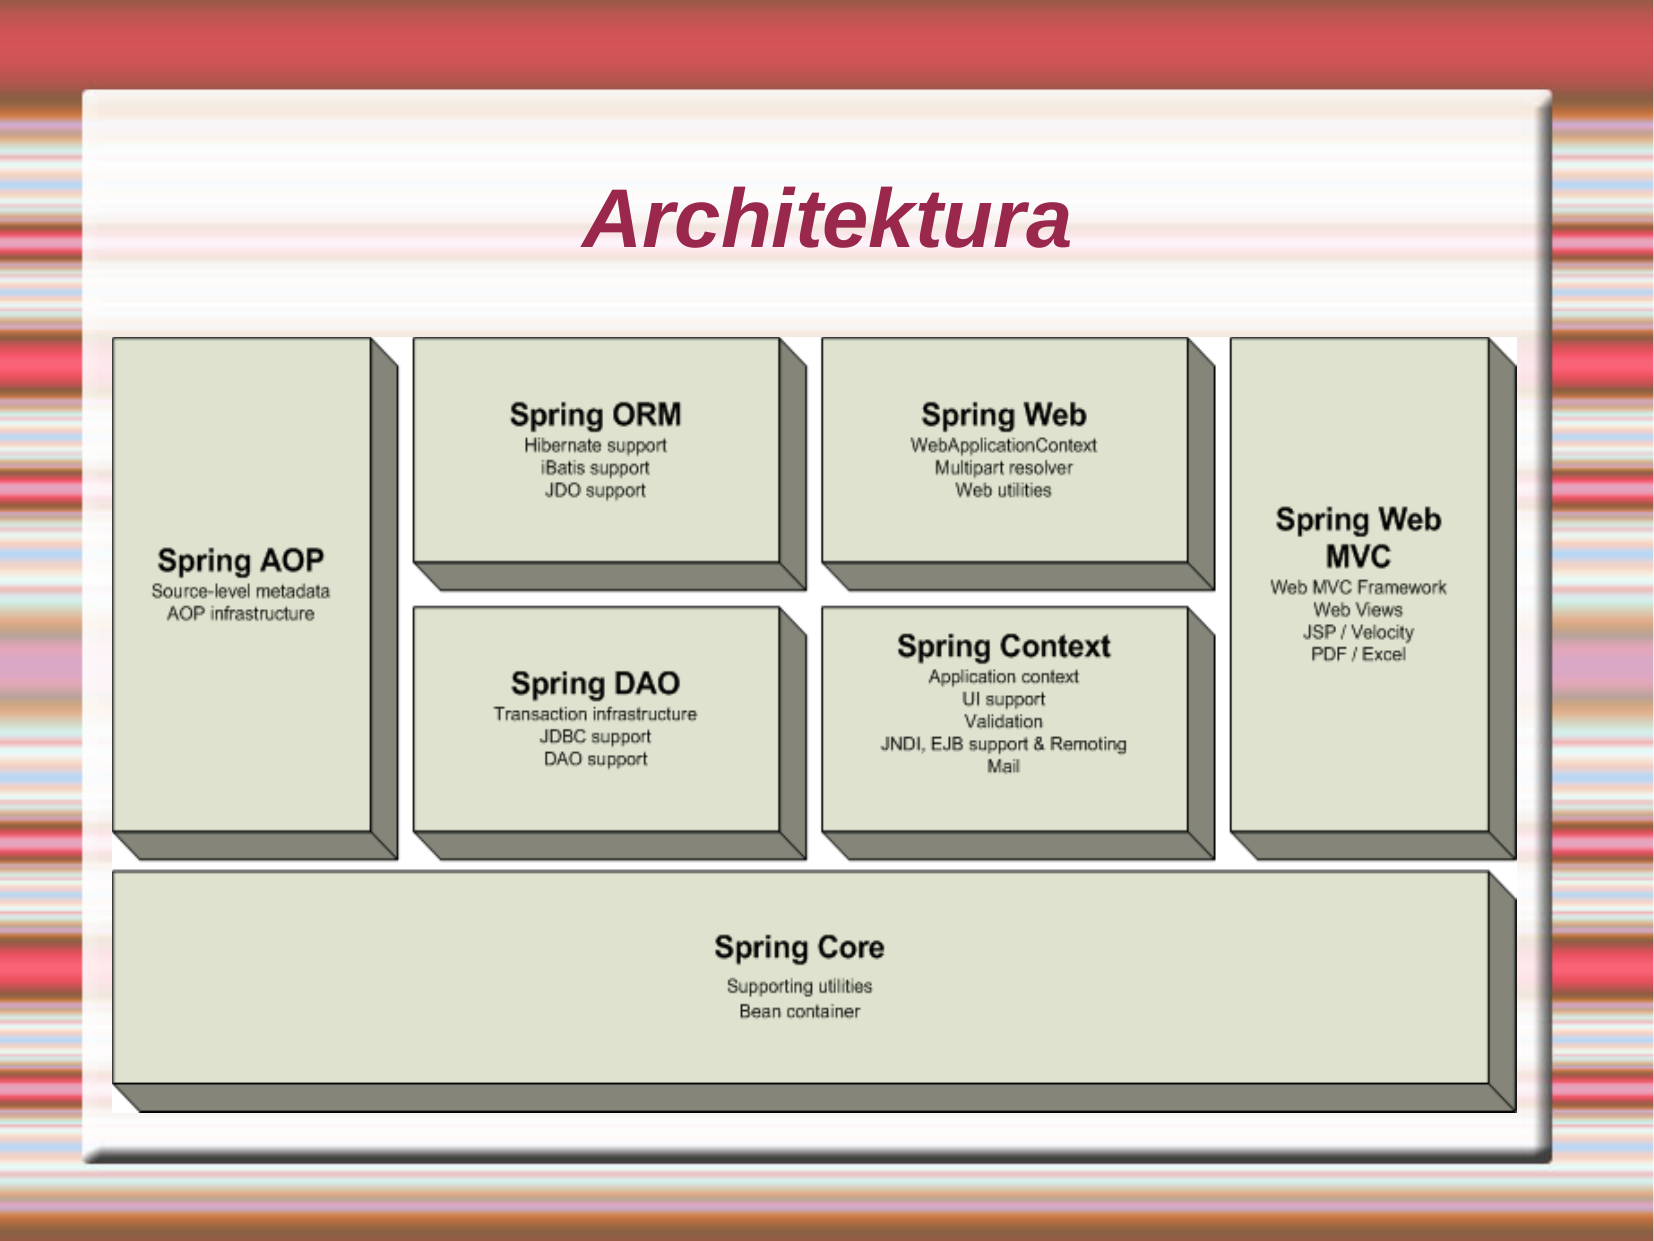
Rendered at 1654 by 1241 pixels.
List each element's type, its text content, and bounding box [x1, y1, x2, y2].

picture [0, 0, 1654, 1241]
title Architektura [121, 114, 1534, 322]
